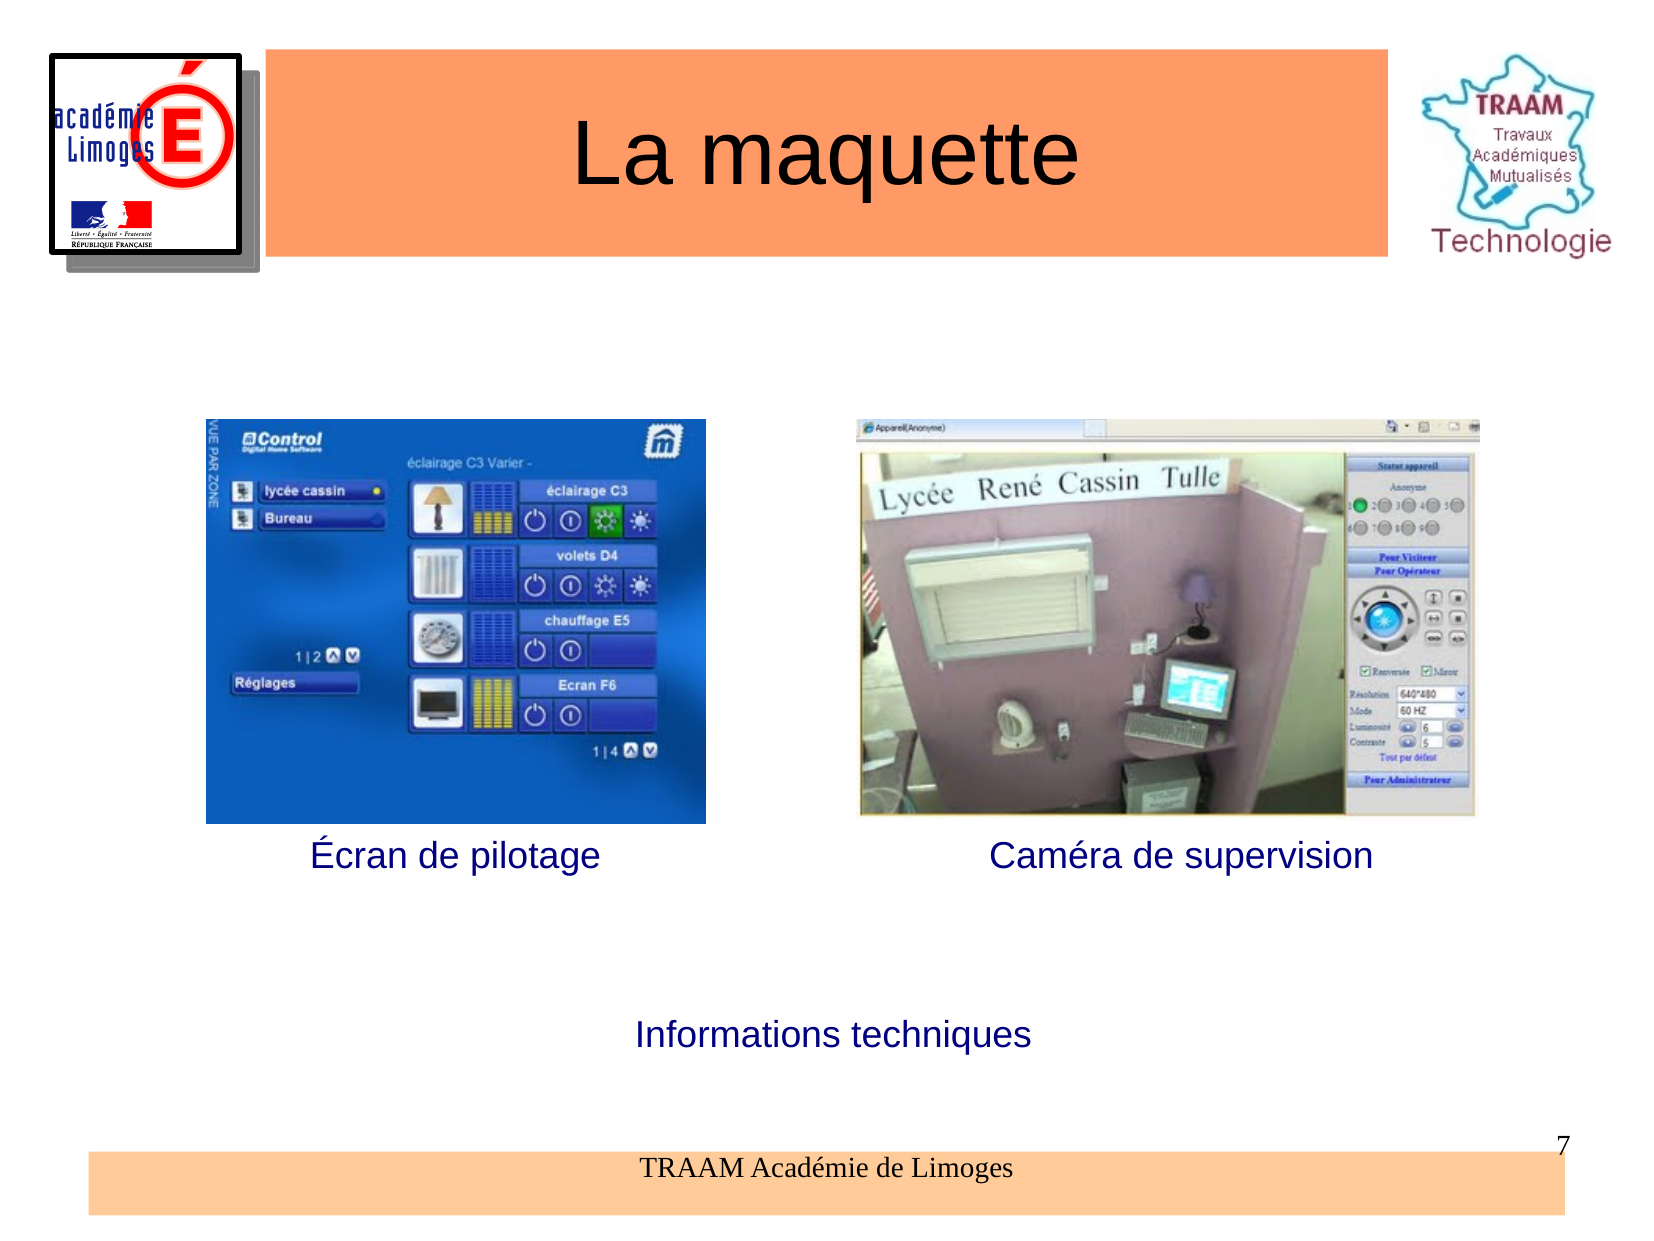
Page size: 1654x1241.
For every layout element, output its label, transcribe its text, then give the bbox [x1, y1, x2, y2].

picture [206, 419, 706, 824]
text_box Caméra de supervision [974, 826, 1389, 884]
text_box Informations techniques [620, 1006, 1047, 1063]
picture [856, 419, 1480, 821]
picture [55, 59, 236, 249]
picture [1411, 43, 1625, 266]
title La maquette [265, 49, 1388, 257]
text_box Écran de pilotage [295, 826, 616, 884]
